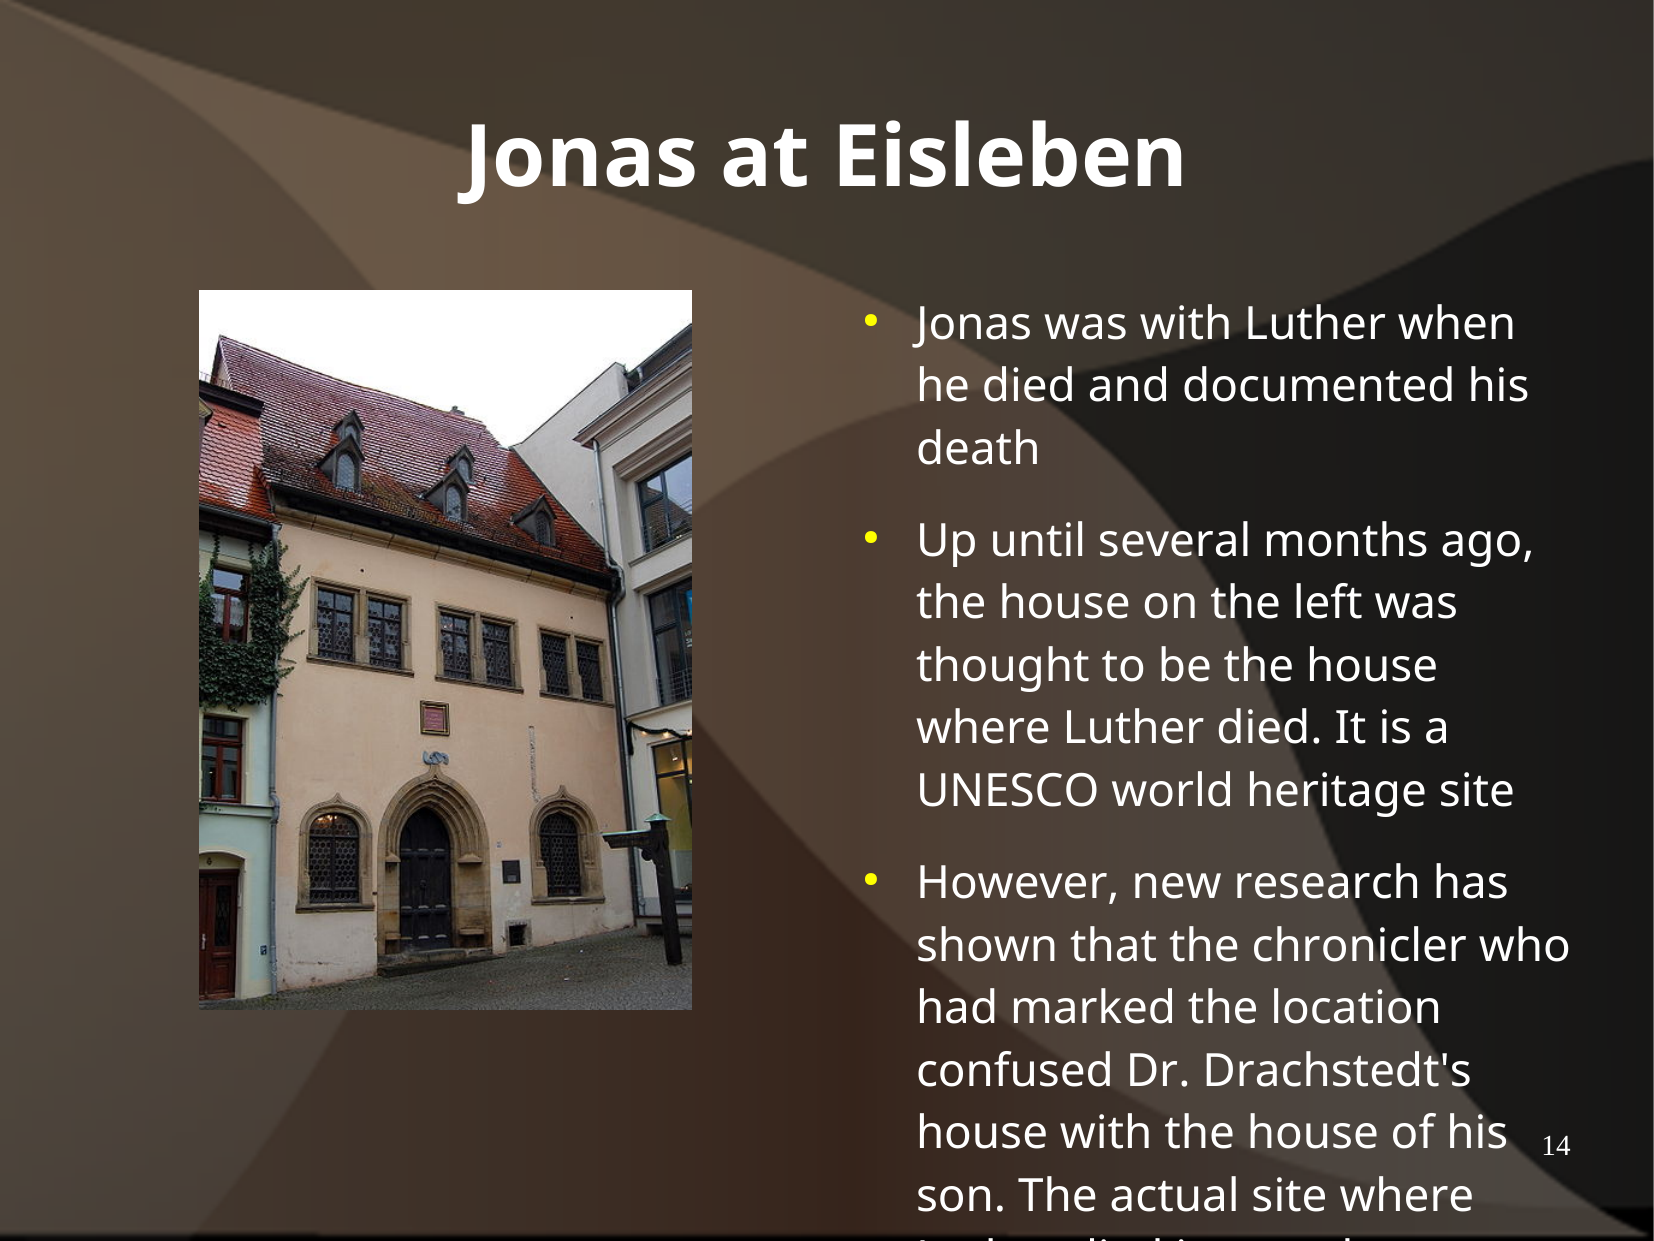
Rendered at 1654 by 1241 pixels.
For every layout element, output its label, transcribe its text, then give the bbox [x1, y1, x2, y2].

list Jonas was with Luther when he died and documented his death Up until several months ago, the house on the left was thought to be the house where Luther died. It is a UNESCO world heritage site However, new research has shown that the chronicler who had marked the location confused Dr. Drachstedt's house with the house of his son. The actual site where Luther died is now the location of a hotel [845, 290, 1572, 1010]
picture [0, 0, 1654, 1241]
title Jonas at Eisleben [82, 49, 1571, 257]
